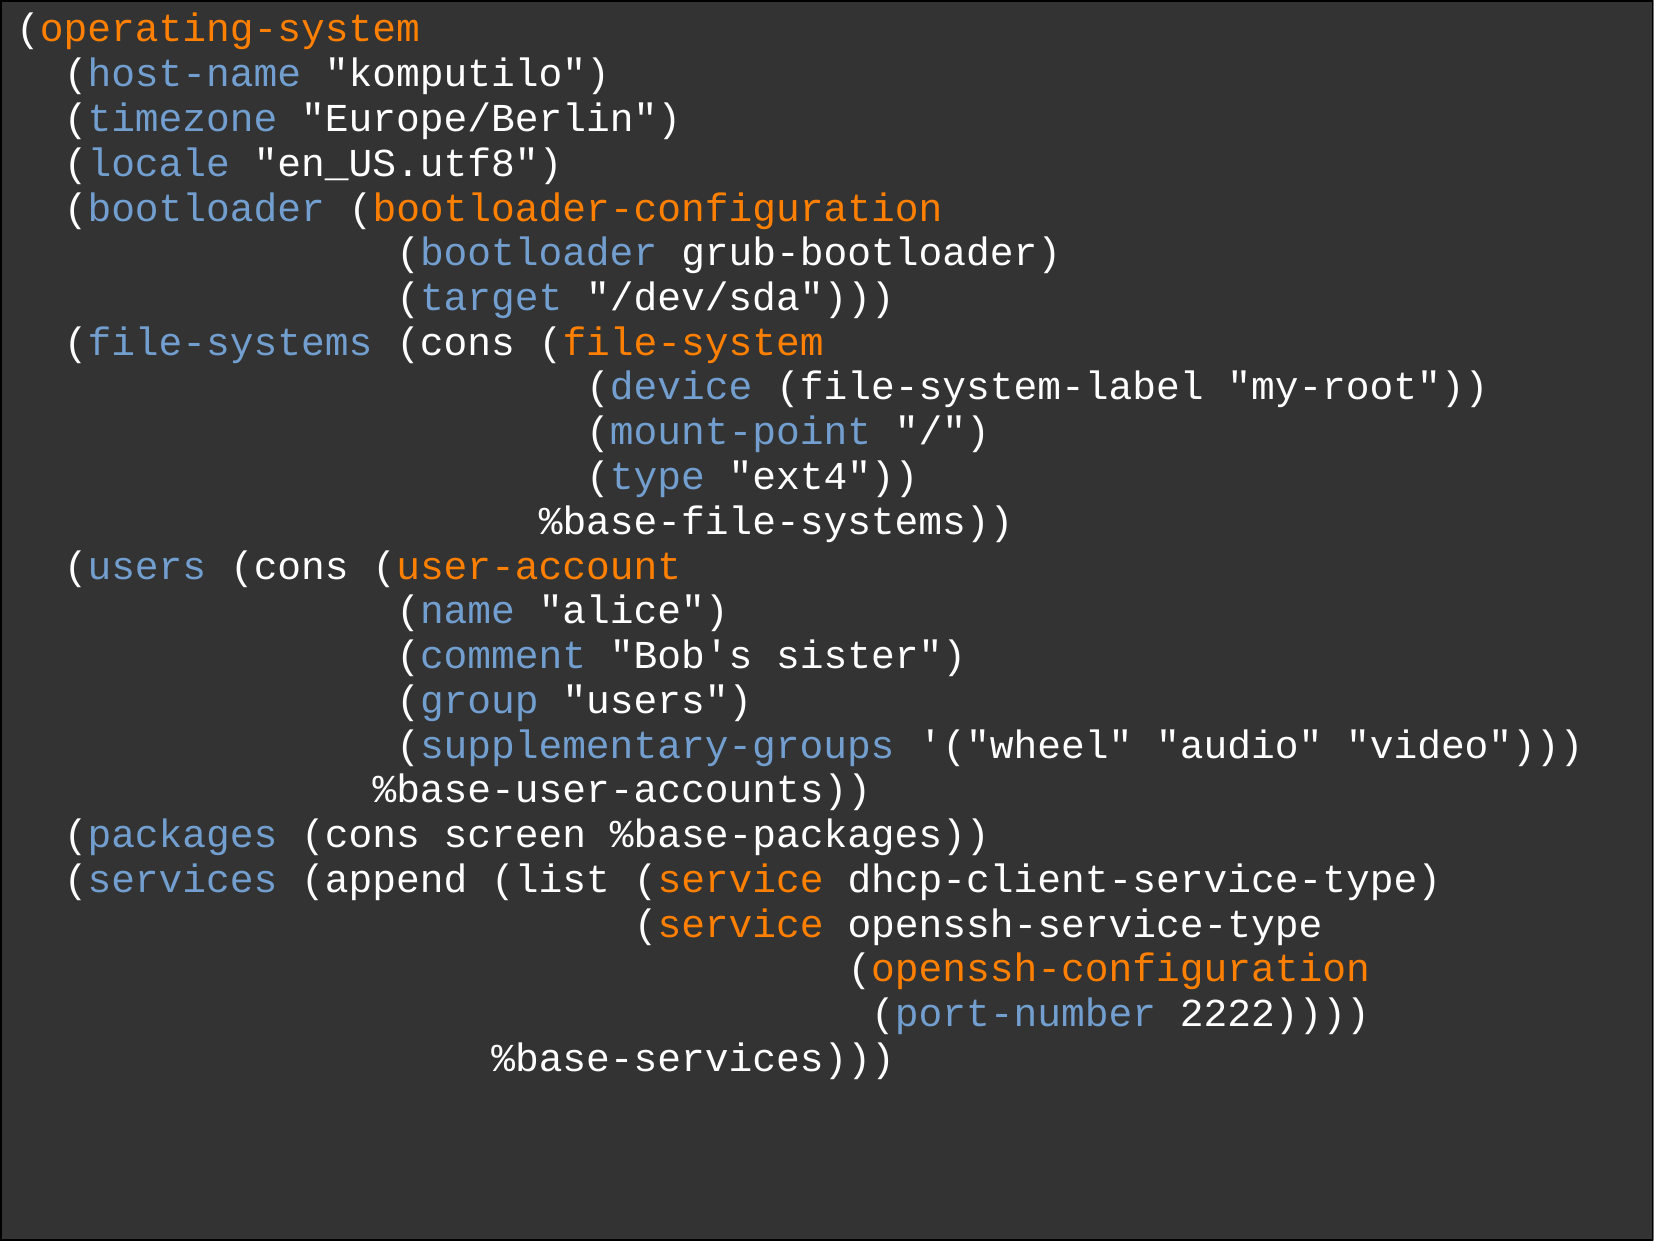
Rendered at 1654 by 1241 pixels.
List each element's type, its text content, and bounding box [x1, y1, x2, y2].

text_box (operating-system (host-name "komputilo") (timezone "Europe/Berlin") (locale "en_US.utf8") (bootloader (bootloader-configuration (bootloader grub-bootloader) (target "/dev/sda"))) (file-systems (cons (file-system (device (file-system-label "my-root")) (mount-point "/") (type "ext4")) %base-file-systems)) (users (cons (user-account (name "alice") (comment "Bob's sister") (group "users") (supplementary-groups '("wheel" "audio" "video"))) %base-user-accounts)) (packages (cons screen %base-packages)) (services (append (list (service dhcp-client-service-type) (service openssh-service-type (openssh-configuration (port-number 2222)))) %base-services))) [0, 0, 1654, 1241]
